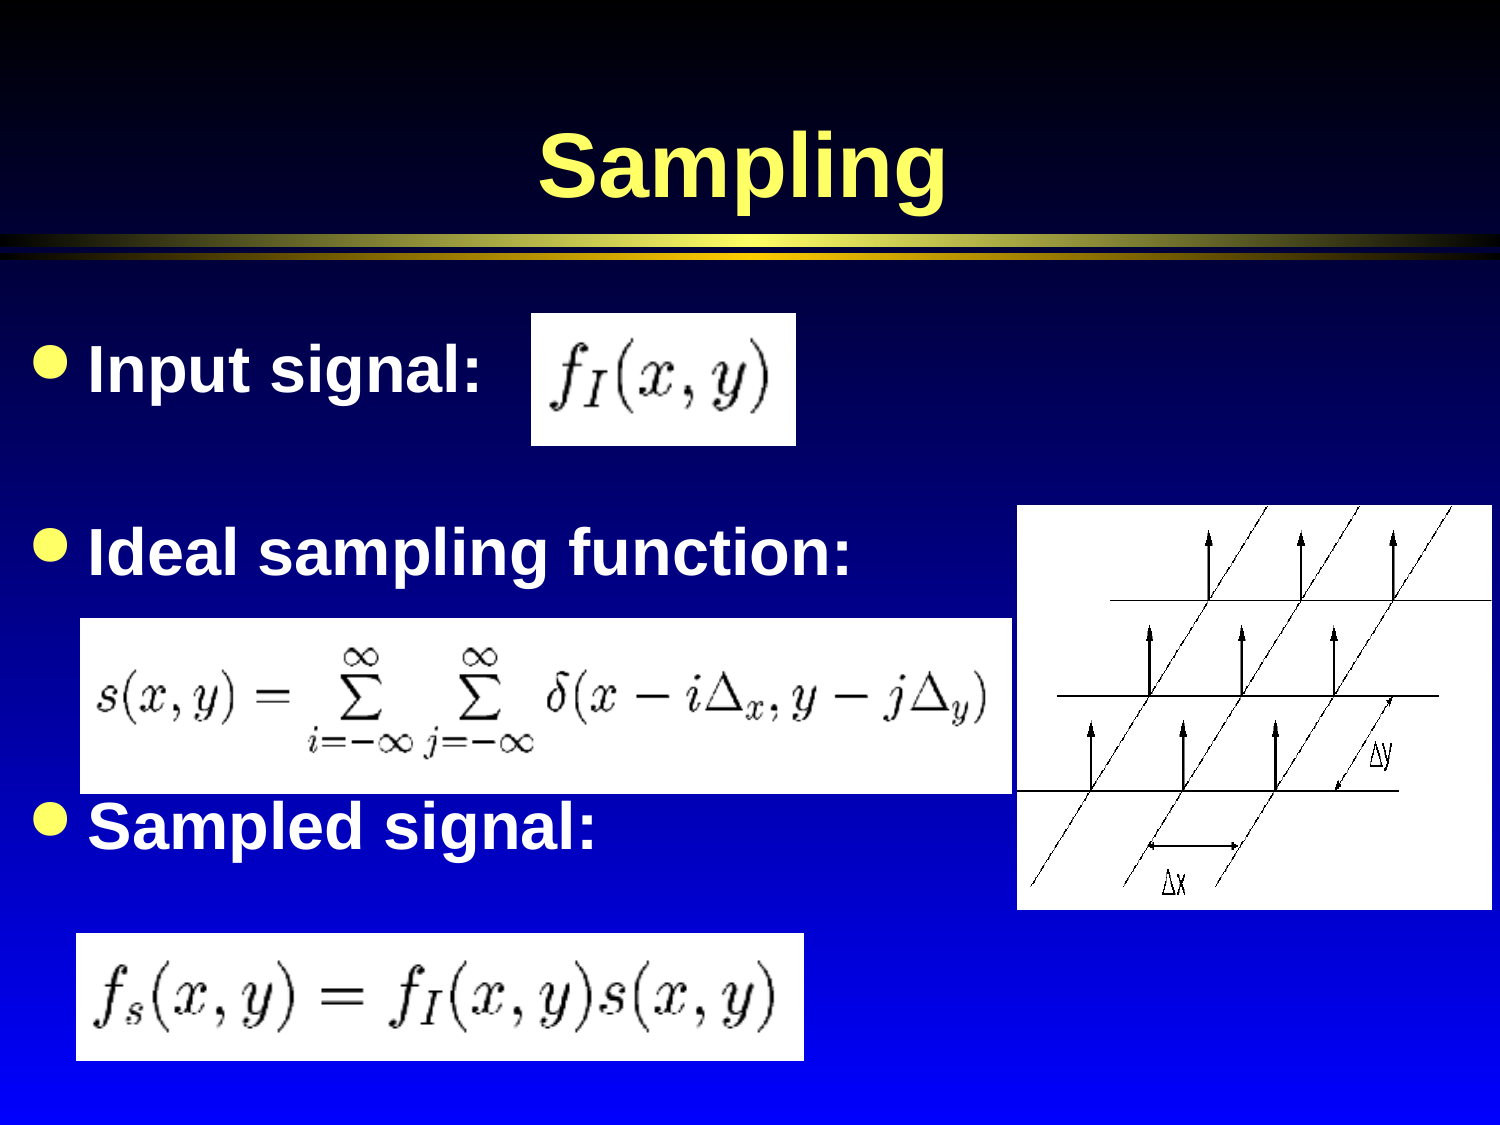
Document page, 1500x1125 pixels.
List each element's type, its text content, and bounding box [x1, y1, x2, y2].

list Input signal: Ideal sampling function: Sampled signal: [16, 324, 1305, 1001]
picture [1017, 505, 1492, 910]
title Sampling [99, 37, 1388, 225]
picture [76, 933, 804, 1061]
picture [531, 313, 796, 446]
picture [80, 618, 1012, 794]
